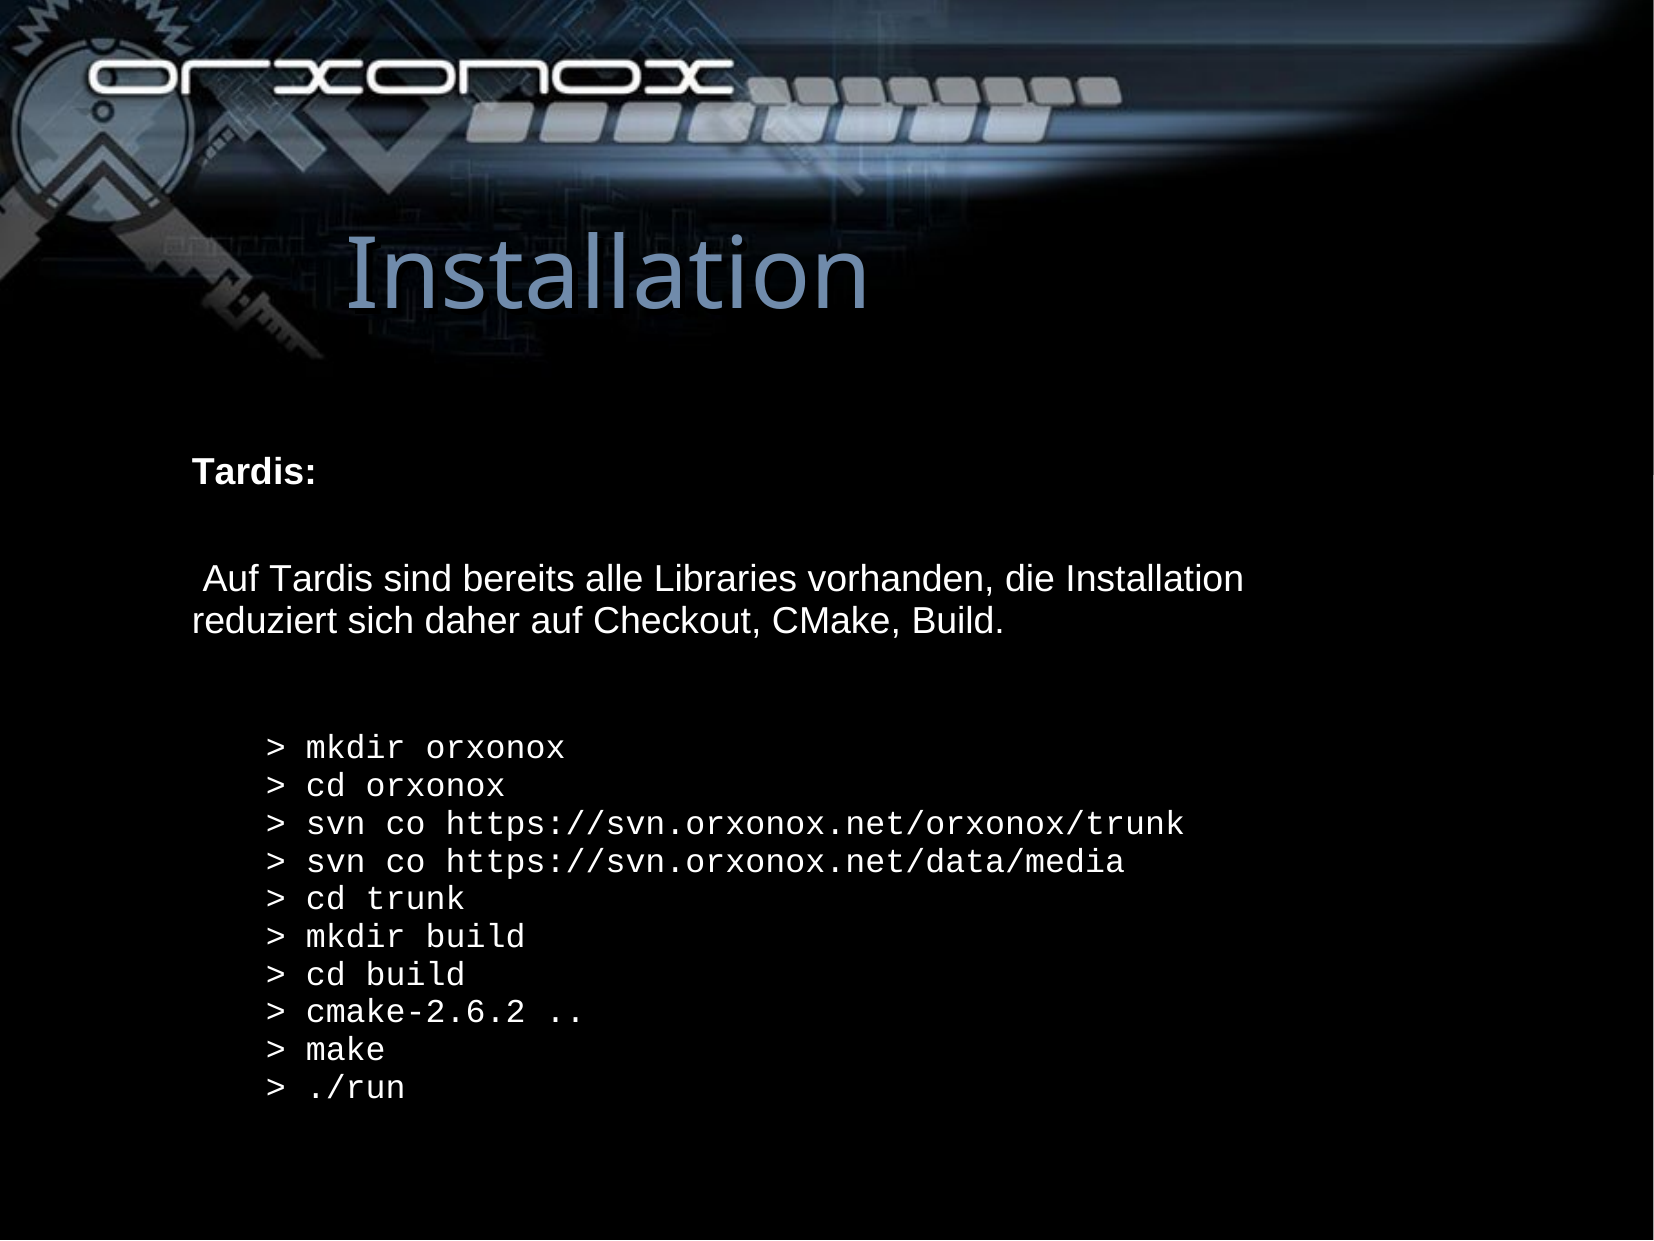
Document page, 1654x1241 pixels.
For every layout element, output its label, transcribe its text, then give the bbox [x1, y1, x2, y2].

text_box Installation [330, 194, 1306, 344]
picture [0, 0, 1654, 475]
text_box Tardis: Auf Tardis sind bereits alle Libraries vorhanden, die Installation reduziert sich daher auf Checkout, CMake, Build. > mkdir orxonox > cd orxonox > svn co https://svn.orxonox.net/orxonox/trunk > svn co https://svn.orxonox.net/data/media > cd trunk > mkdir build > cd build > cmake-2.6.2 .. > make > ./run [177, 442, 1329, 1134]
